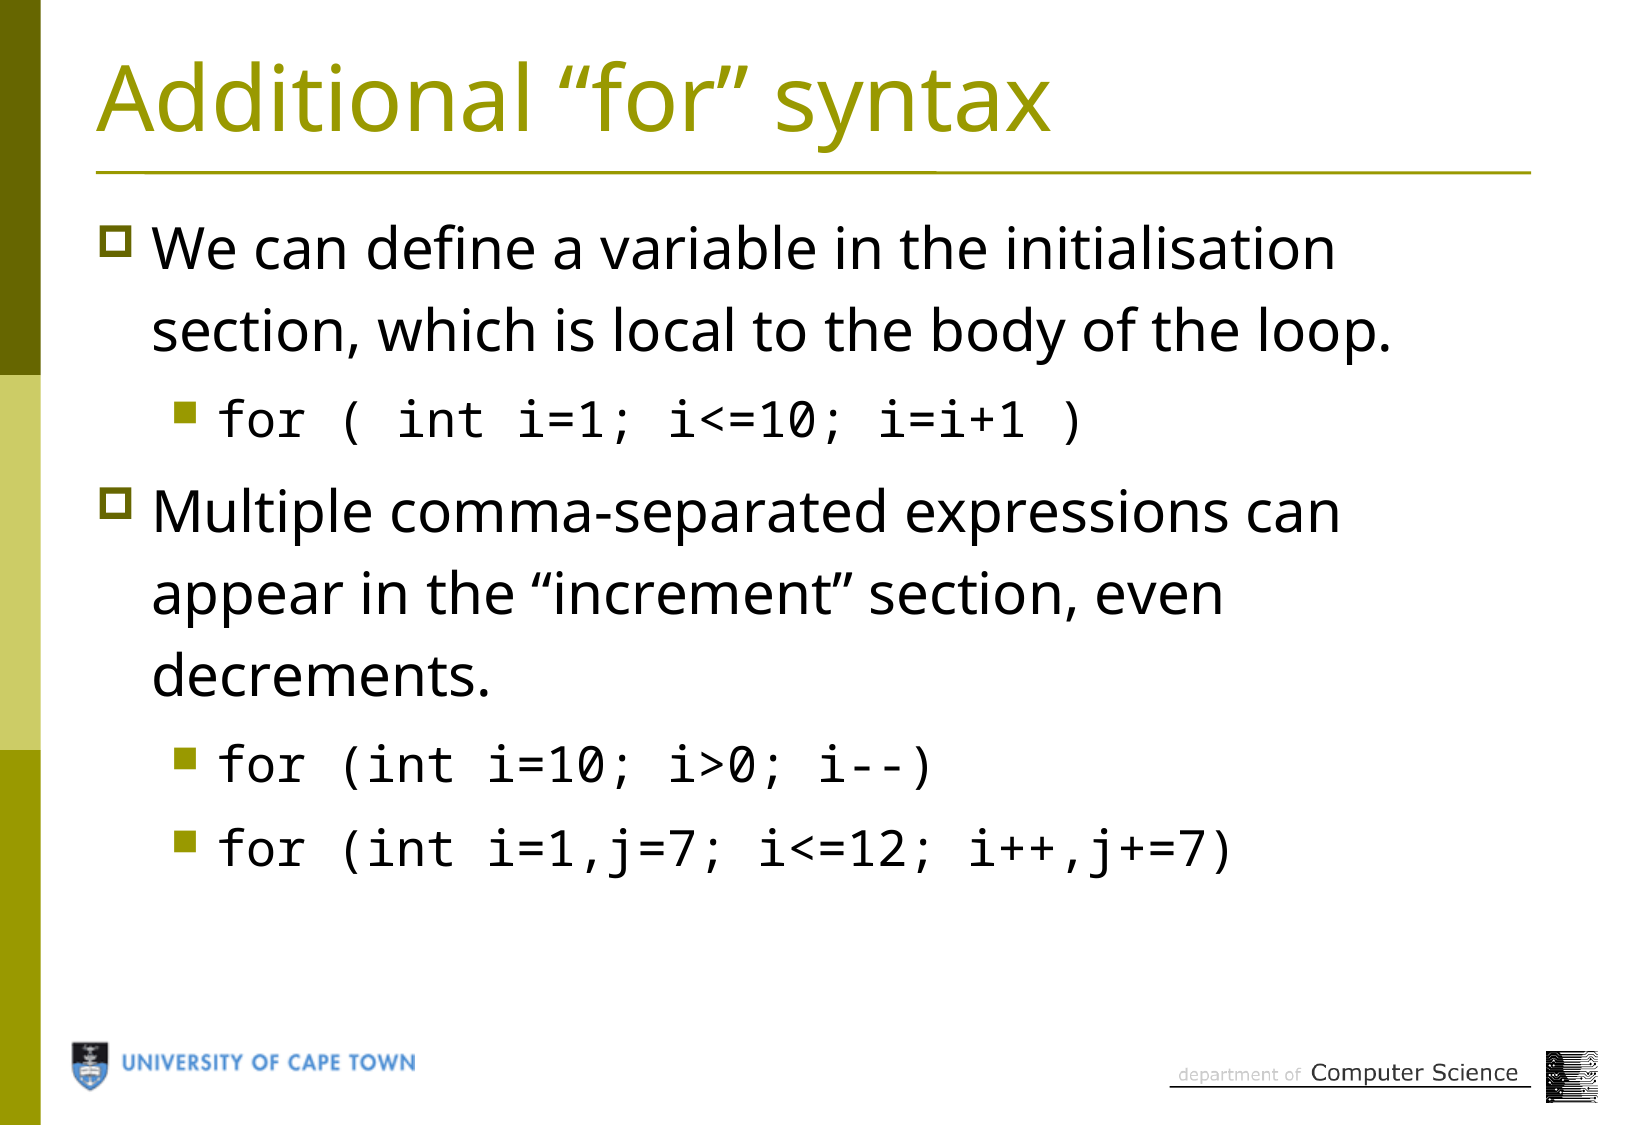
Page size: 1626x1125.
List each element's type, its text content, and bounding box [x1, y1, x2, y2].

list We can define a variable in the initialisation section, which is local to the body of the loop. for ( int i=1; i<=10; i=i+1 ) Multiple comma-separated expressions can appear in the “increment” section, even decrements. for (int i=10; i>0; i--) for (int i=1,j=7; i<=12; i++,j+=7) [81, 196, 1543, 1021]
picture [1169, 1043, 1532, 1091]
title Additional “for” syntax [81, 21, 1543, 180]
picture [1546, 1051, 1598, 1103]
picture [61, 1024, 415, 1103]
